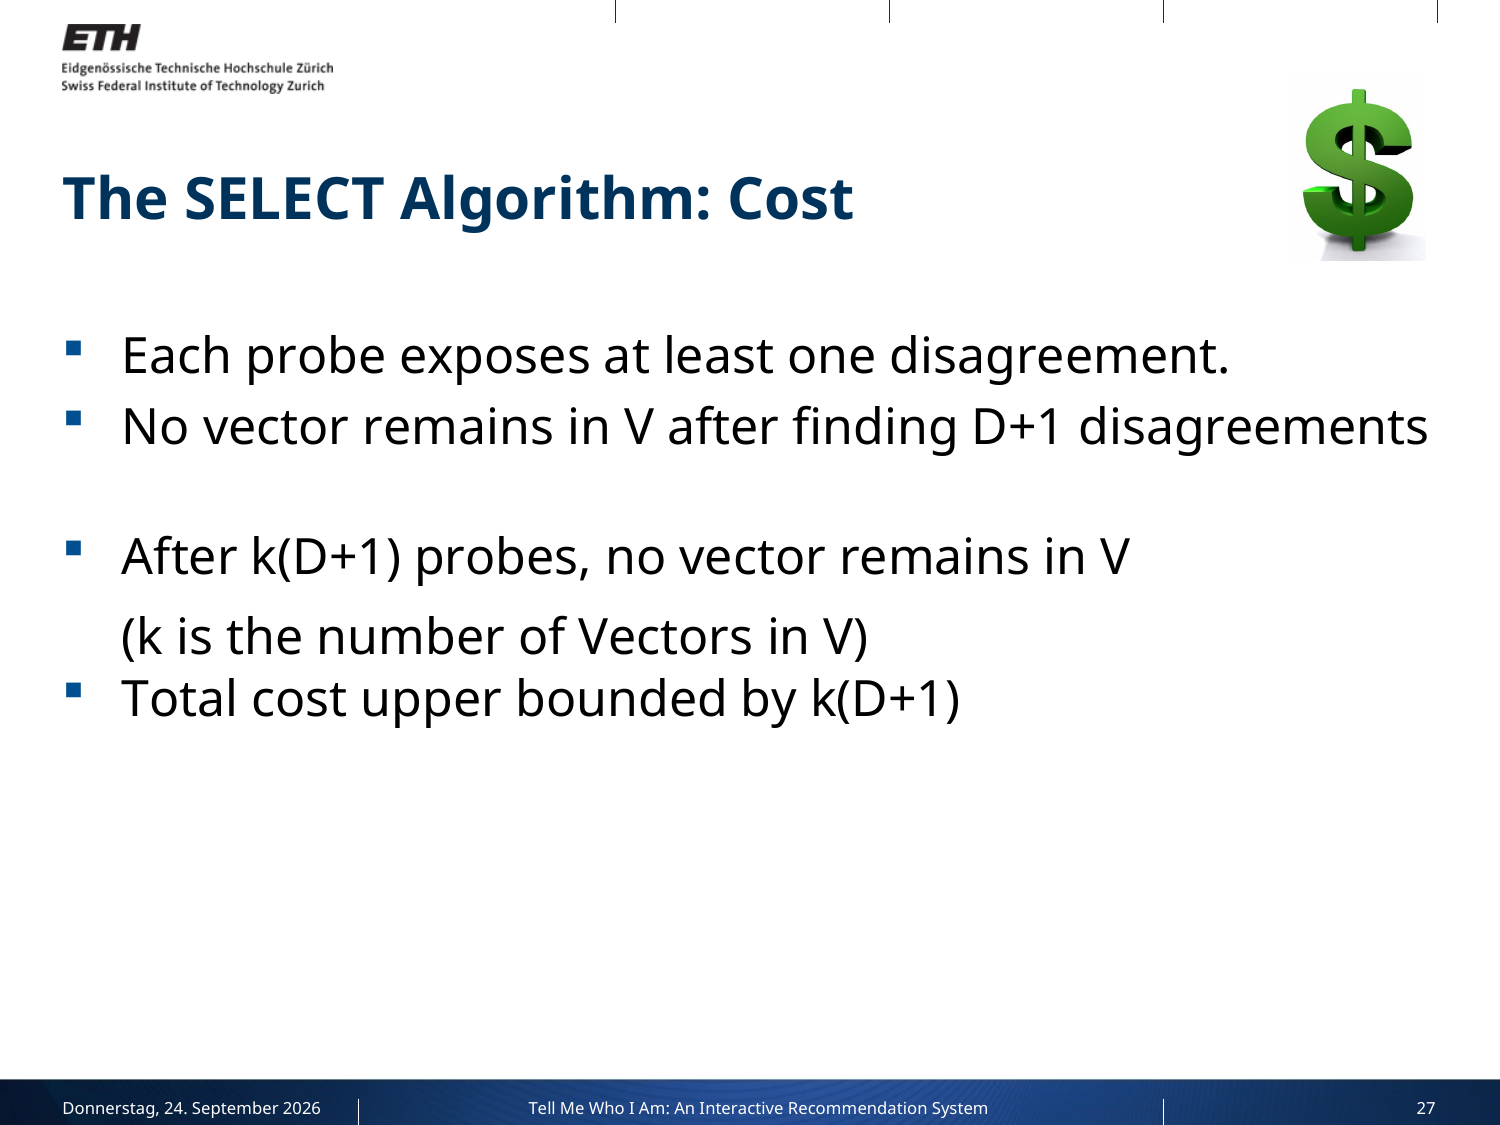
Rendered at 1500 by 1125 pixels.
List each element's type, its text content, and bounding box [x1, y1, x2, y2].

picture [62, 24, 333, 94]
list Each probe exposes at least one disagreement. [62, 319, 1438, 379]
picture [1290, 74, 1426, 261]
picture [0, 1078, 1500, 1125]
list No vector remains in V after finding D+1 disagreements [62, 390, 1438, 508]
list Total cost upper bounded by k(D+1) [62, 662, 1438, 721]
list After k(D+1) probes, no vector remains in V (k is the number of Vectors in V) [62, 520, 1438, 650]
title The SELECT Algorithm: Cost [62, 157, 1438, 281]
